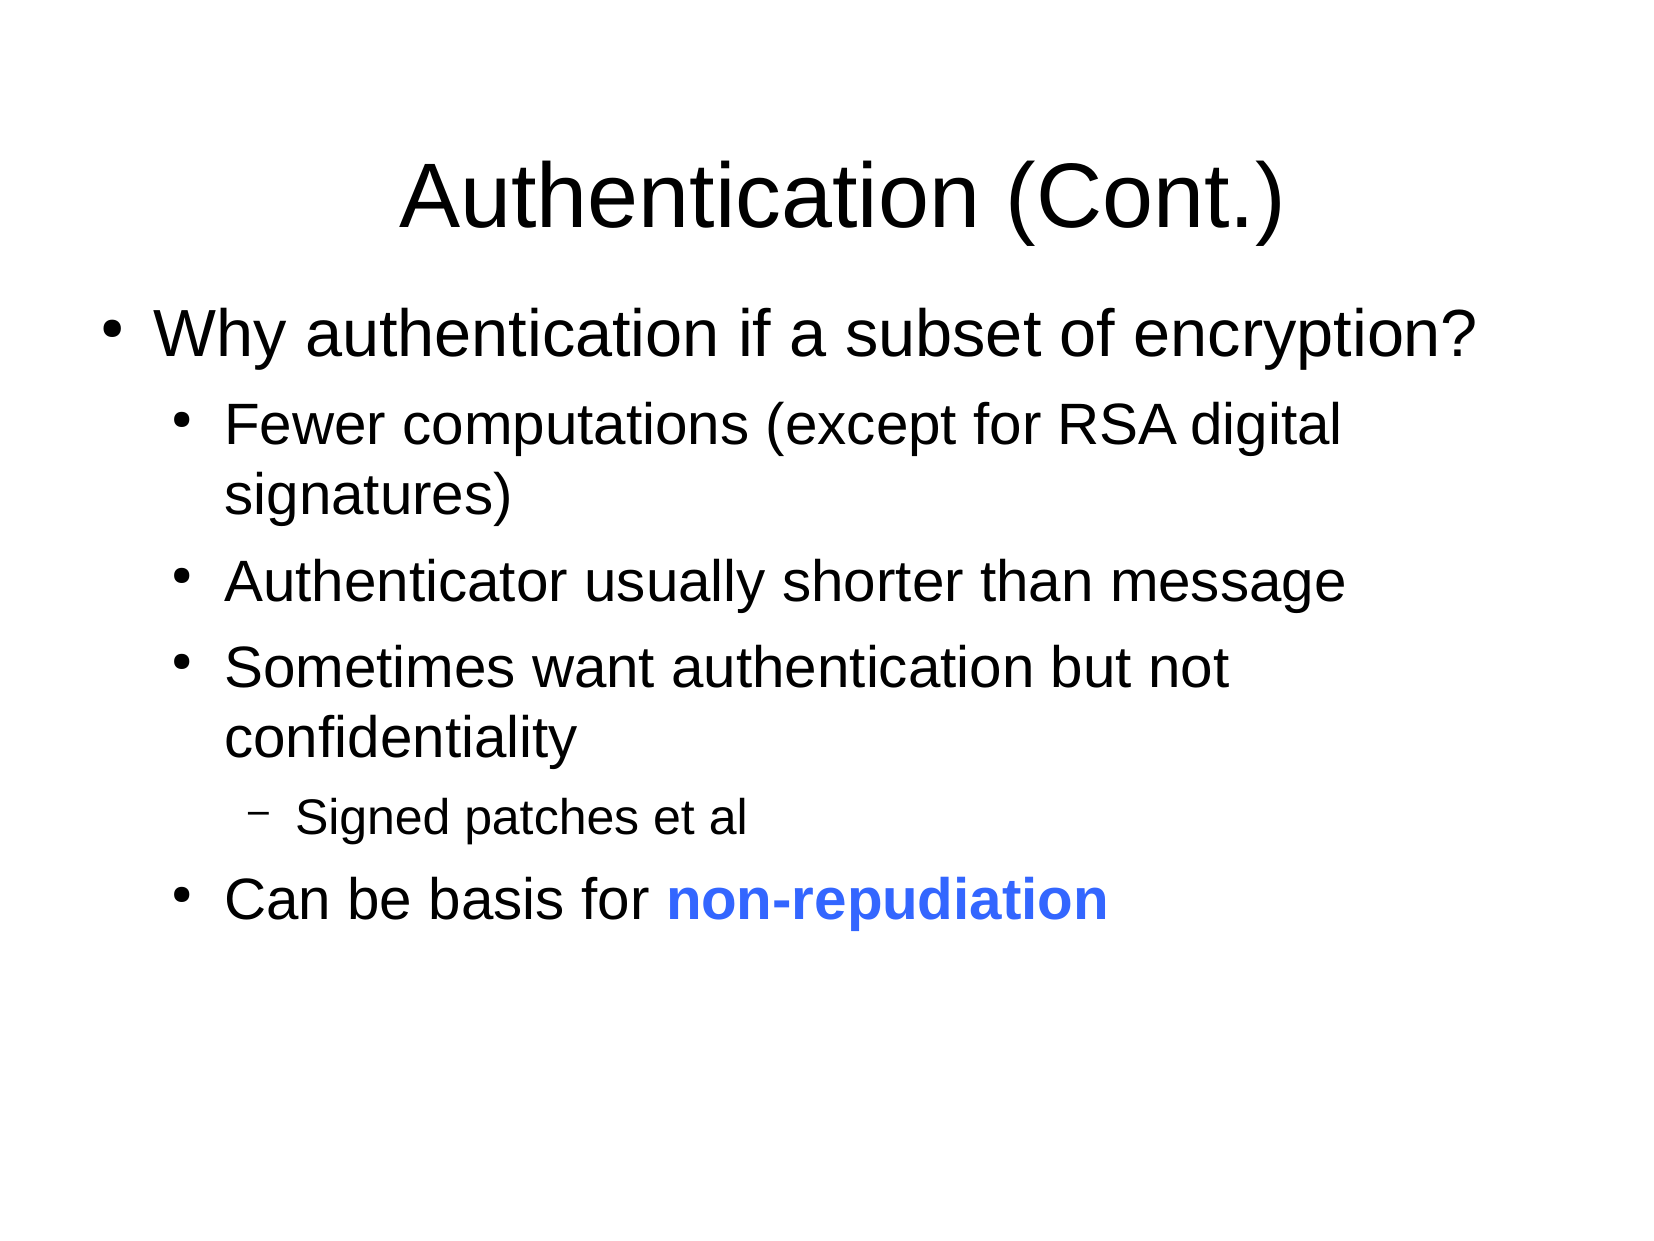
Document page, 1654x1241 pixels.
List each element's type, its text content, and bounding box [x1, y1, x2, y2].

title Authentication (Cont.) [82, 49, 1571, 257]
list Why authentication if a subset of encryption? Fewer computations (except for RSA digital signatures) Authenticator usually shorter than message Sometimes want authentication but not confidentiality Signed patches et al Can be basis for non-repudiation [82, 290, 1571, 1010]
